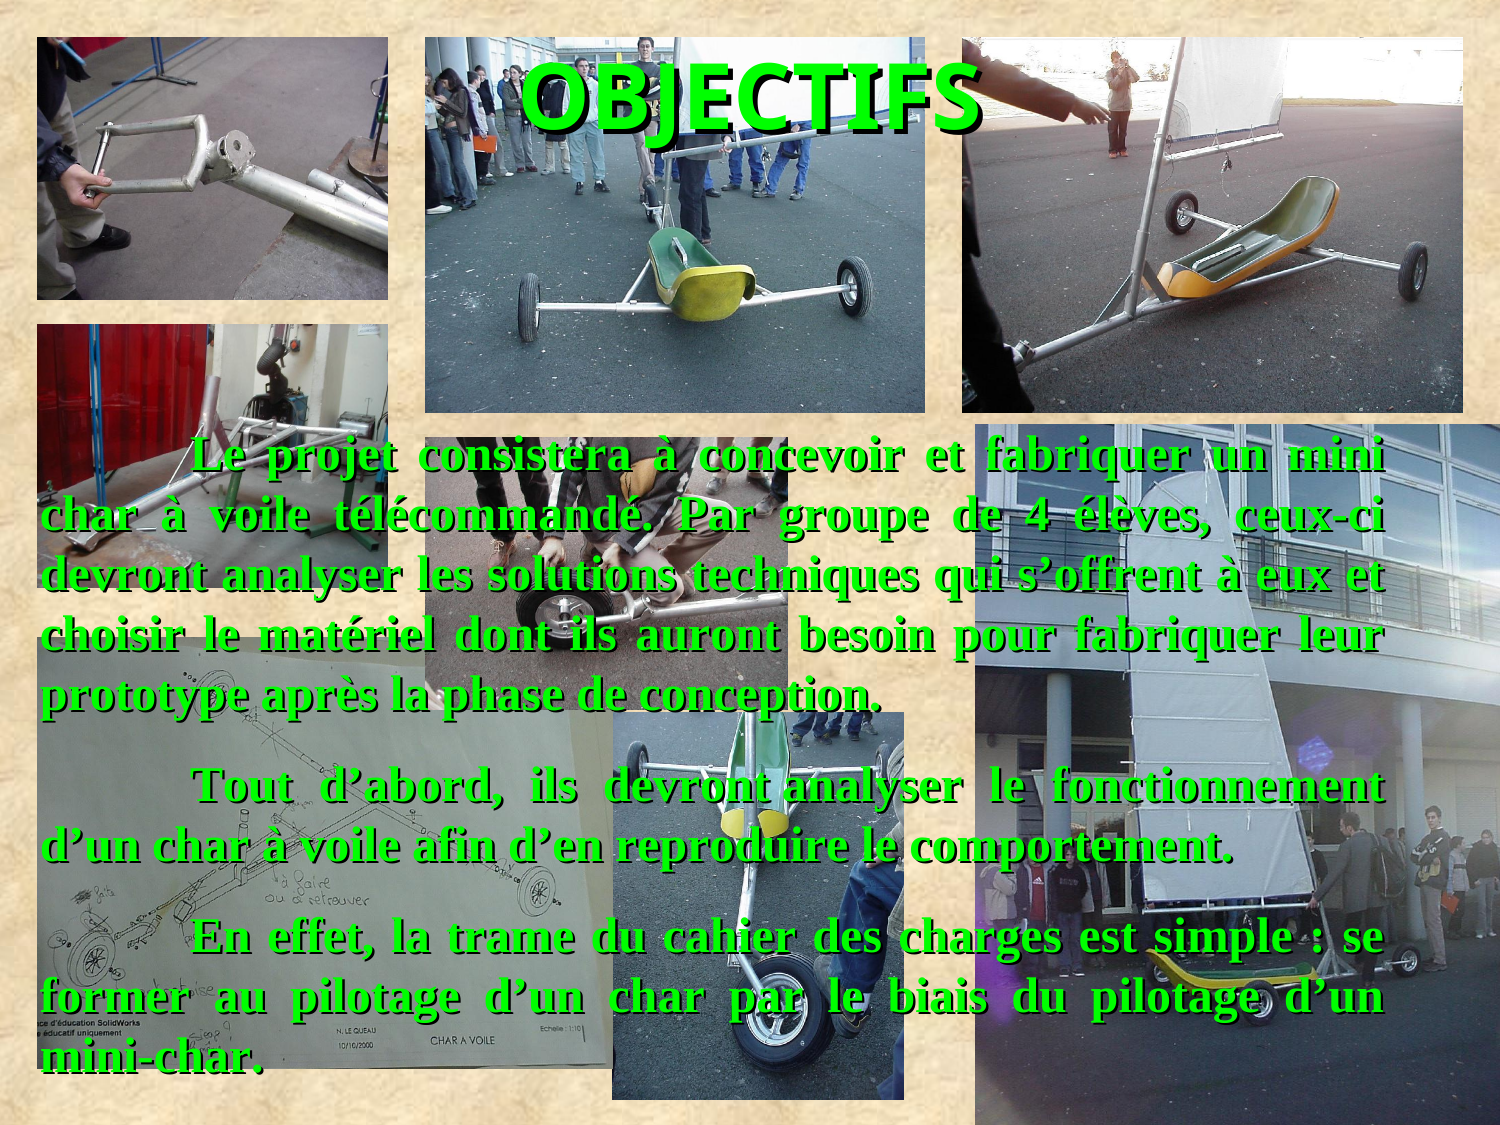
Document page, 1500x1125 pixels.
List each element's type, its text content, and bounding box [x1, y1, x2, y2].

title OBJECTIFS [112, 0, 1388, 188]
picture [0, 0, 1500, 1125]
text_box Le projet consistera à concevoir et fabriquer un mini char à voile télécommandé. Par groupe de 4 élèves, ceux-ci devront analyser les solutions techniques qui s’offrent à eux et choisir le matériel dont ils auront besoin pour fabriquer leur prototype après la phase de conception. Tout d’abord, ils devront analyser le fonctionnement d’un char à voile afin d’en reproduire le comportement. En effet, la trame du cahier des charges est simple : se former au pilotage d’un char par le biais du pilotage d’un mini-char. [24, 412, 1401, 1091]
